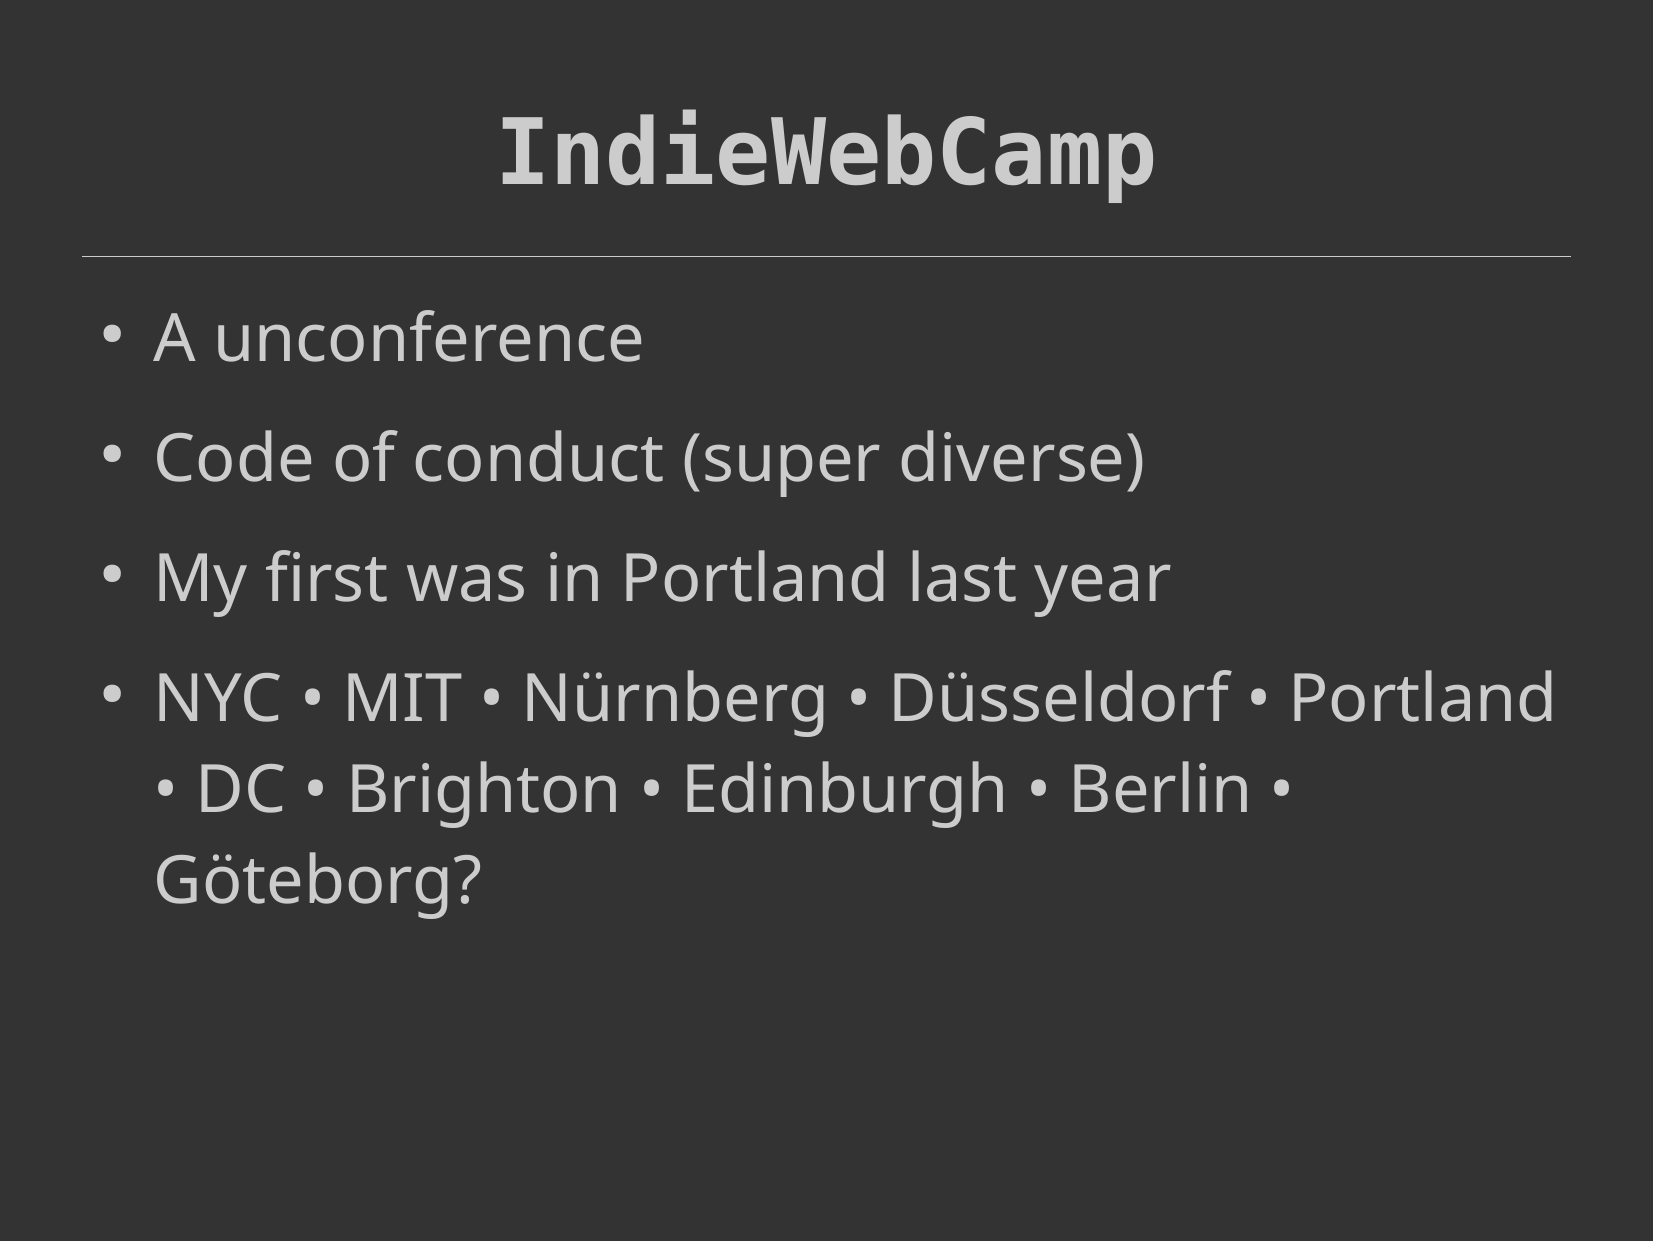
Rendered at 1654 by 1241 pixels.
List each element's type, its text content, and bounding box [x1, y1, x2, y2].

list A unconference Code of conduct (super diverse) My first was in Portland last year NYC • MIT • Nürnberg • Düsseldorf • Portland • DC • Brighton • Edinburgh • Berlin • Göteborg? [82, 290, 1571, 1010]
title IndieWebCamp [82, 49, 1571, 257]
